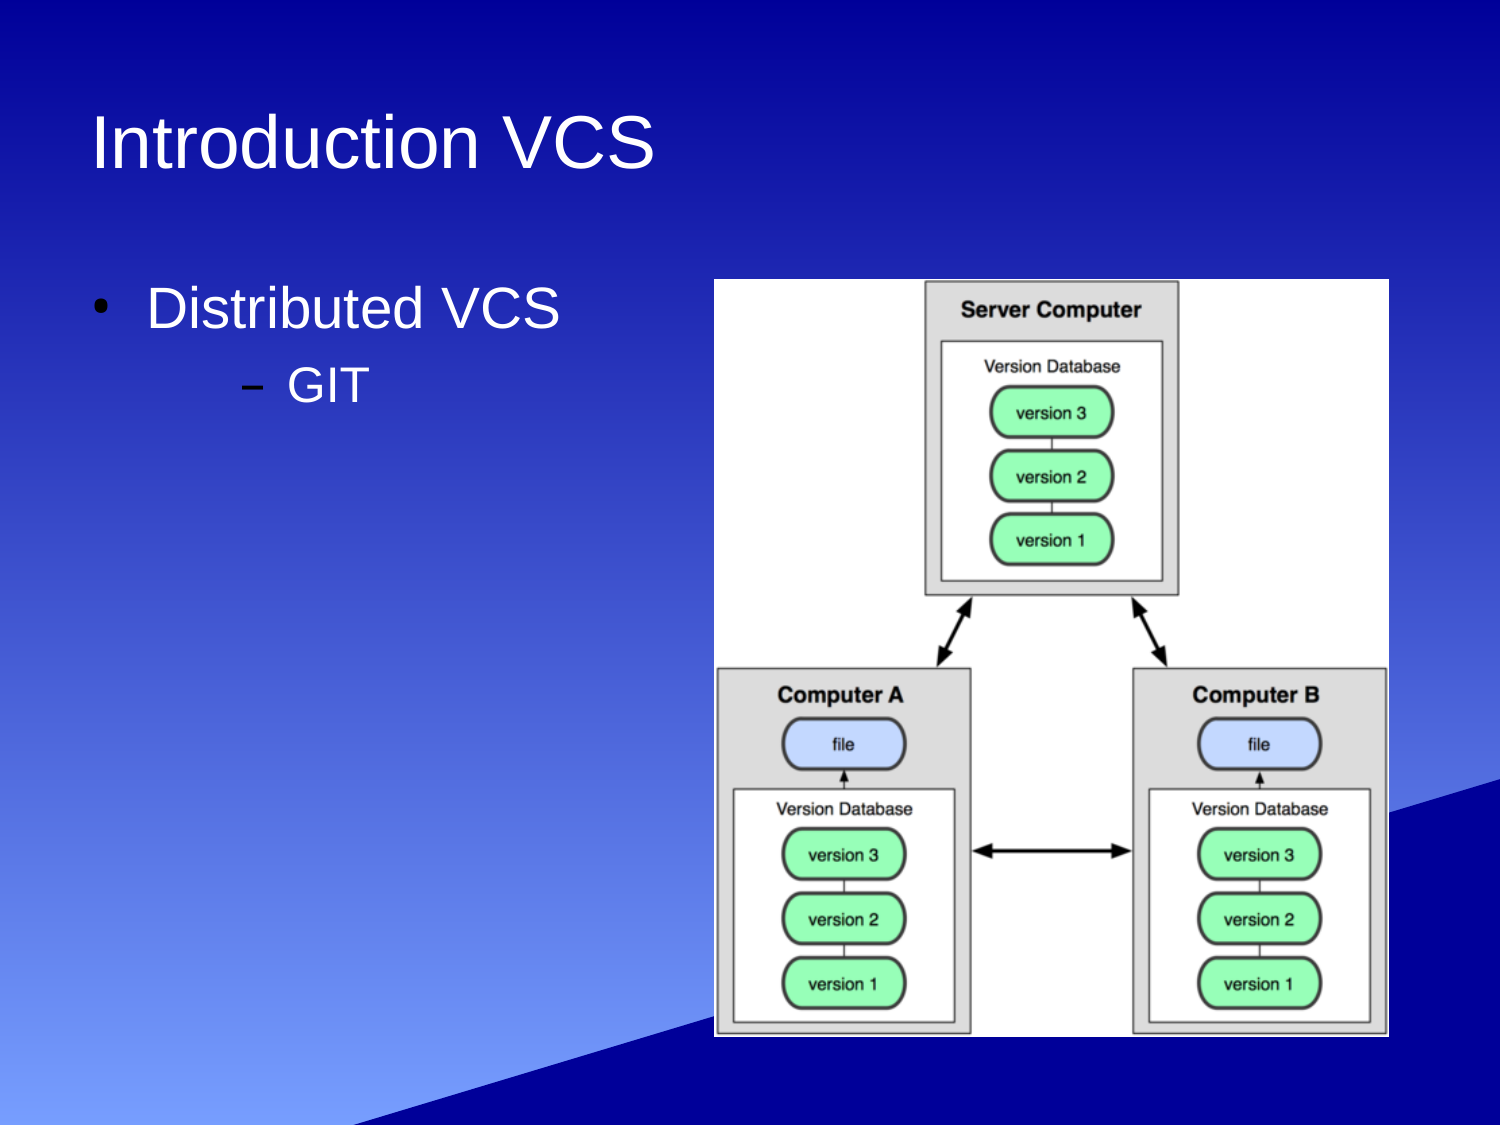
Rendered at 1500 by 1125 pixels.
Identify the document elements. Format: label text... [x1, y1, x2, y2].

picture [714, 279, 1389, 1037]
title Introduction VCS [75, 45, 1426, 233]
list Distributed VCS GIT [75, 262, 738, 1005]
